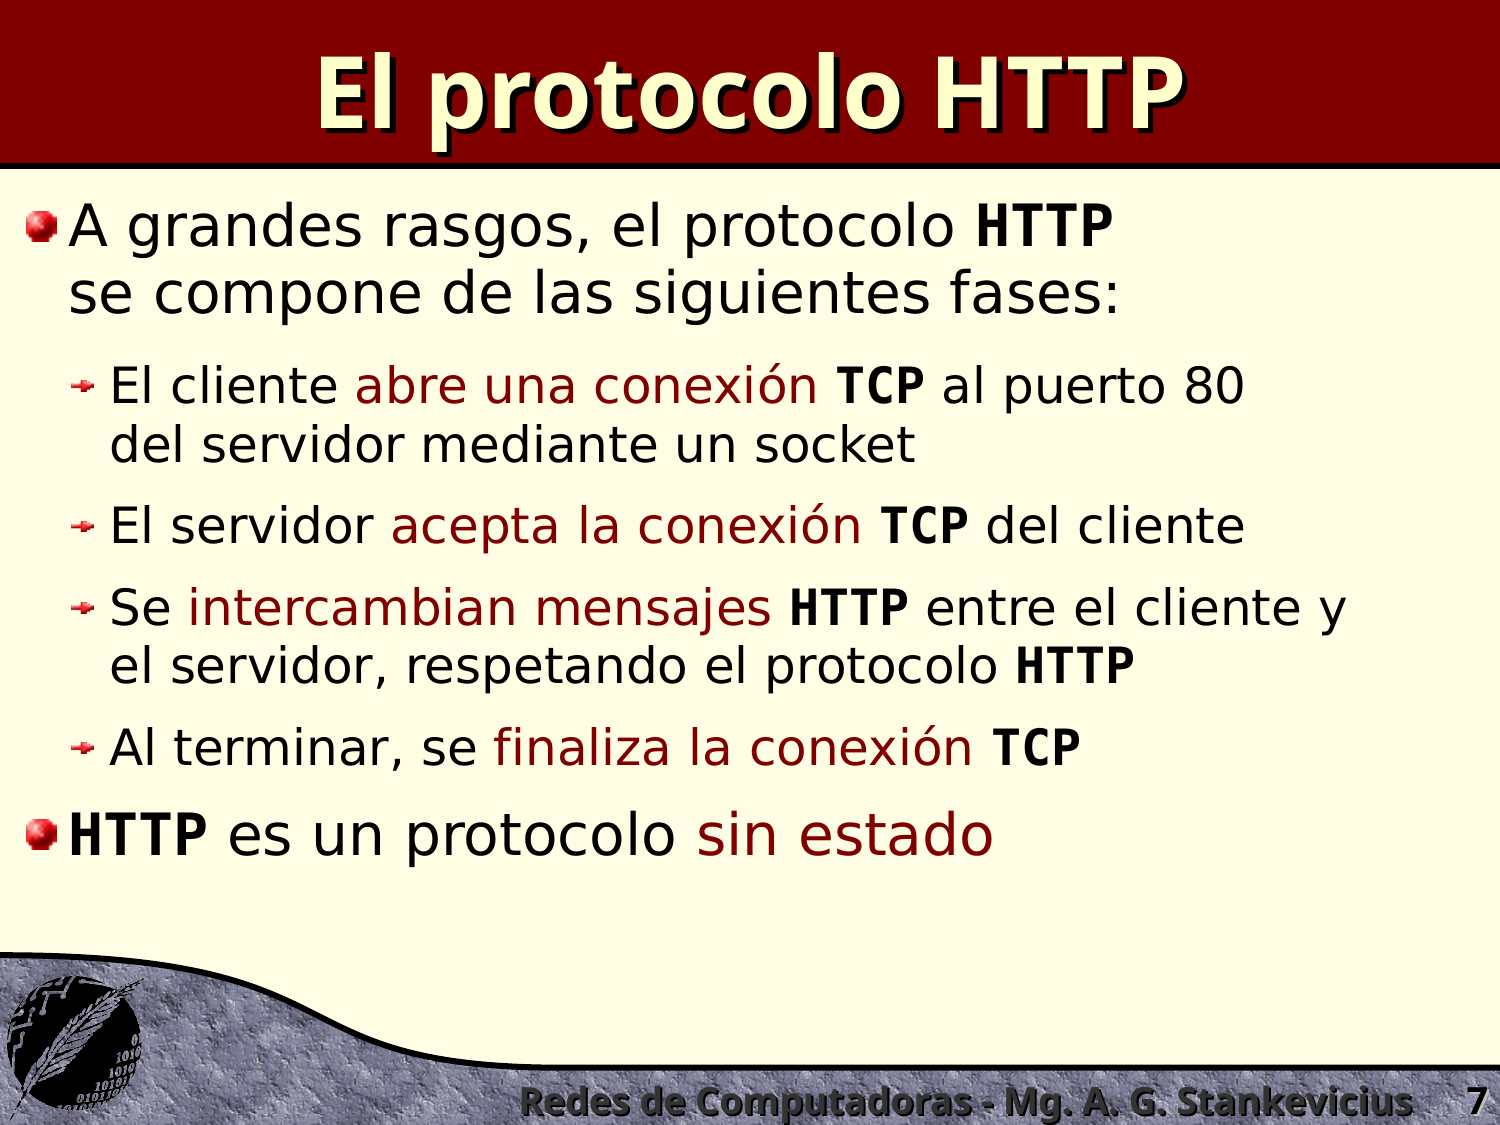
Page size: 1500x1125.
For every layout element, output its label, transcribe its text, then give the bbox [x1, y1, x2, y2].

picture [1047, 1100, 1054, 1110]
title El protocolo HTTP [15, 5, 1485, 160]
picture [790, 1100, 795, 1110]
picture [0, 959, 1500, 1125]
list A grandes rasgos, el protocolo HTTP se compone de las siguientes fases: El cliente abre una conexión TCP al puerto 80 del servidor mediante un socket El servidor acepta la conexión TCP del cliente Se intercambian mensajes HTTP entre el cliente y el servidor, respetando el protocolo HTTP Al terminar, se finaliza la conexión TCP HTTP es un protocolo sin estado [11, 192, 1486, 928]
